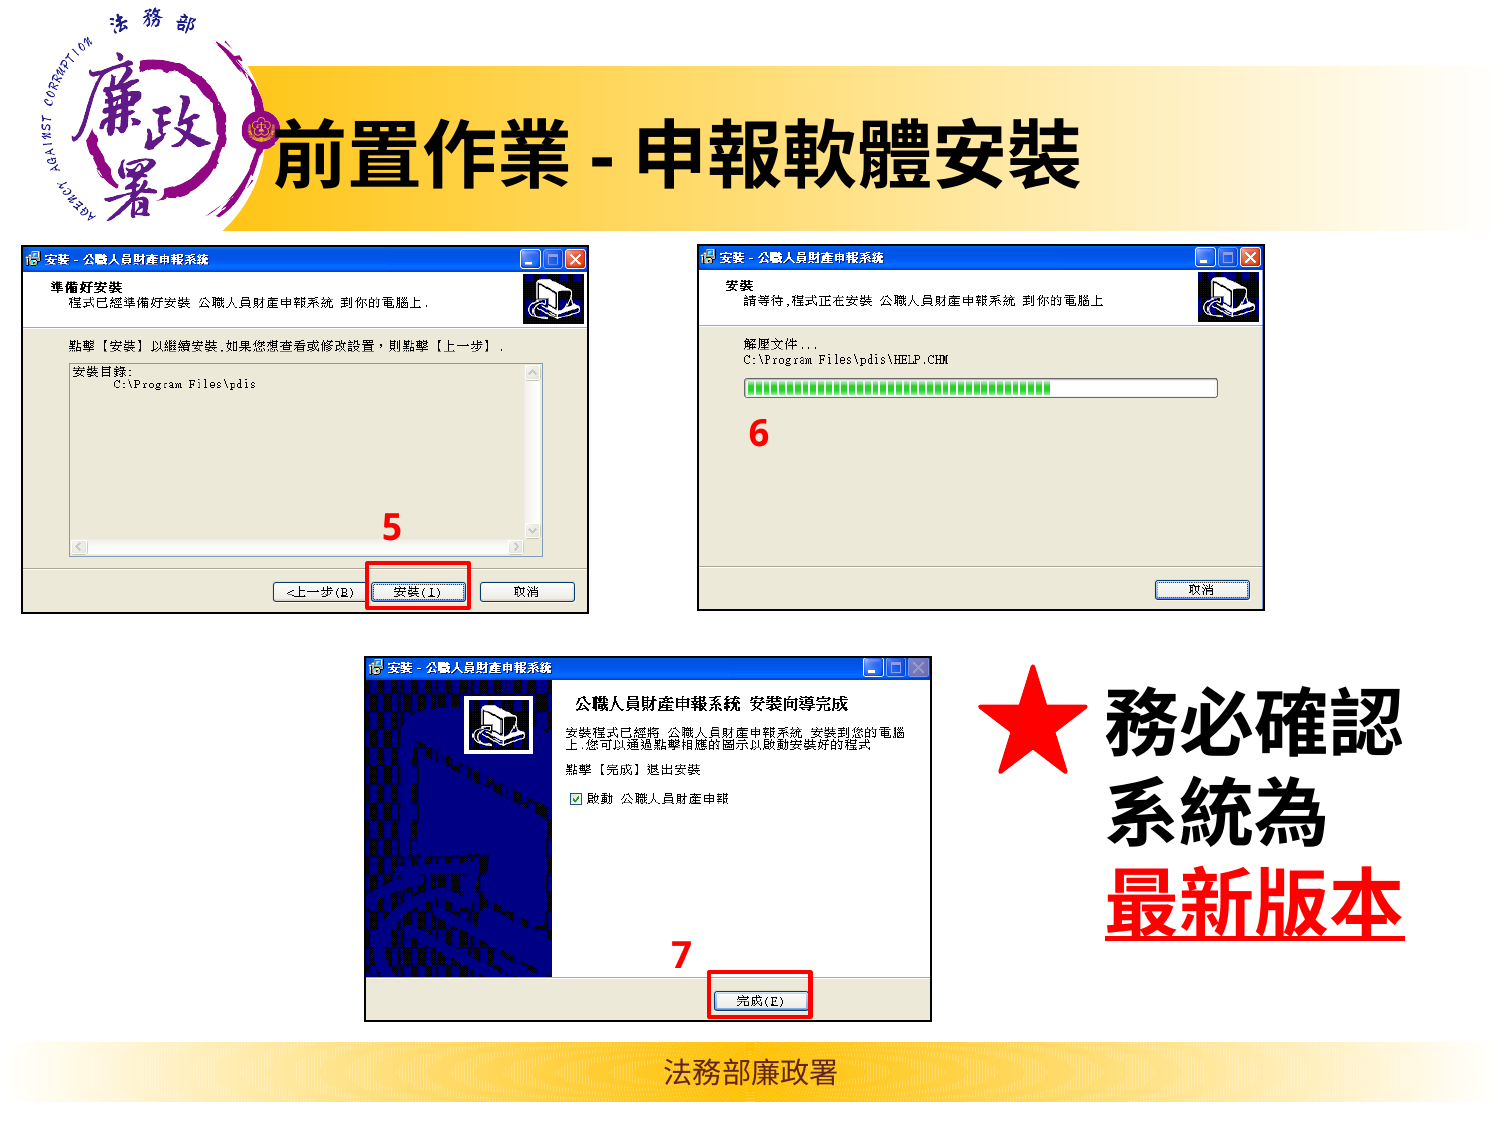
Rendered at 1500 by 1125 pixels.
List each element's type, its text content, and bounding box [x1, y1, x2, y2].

text_box [980, 666, 1086, 772]
text_box 法務部廉政署 [513, 1046, 989, 1107]
text_box 7 [655, 923, 704, 981]
picture [23, 247, 588, 612]
picture [365, 657, 930, 1020]
text_box 6 [732, 401, 781, 458]
picture [698, 246, 1263, 609]
text_box 務必確認 系統為 最新版本 [1089, 667, 1500, 956]
text_box 5 [365, 495, 414, 552]
title 前置作業-申報軟體安裝 [257, 70, 1426, 235]
